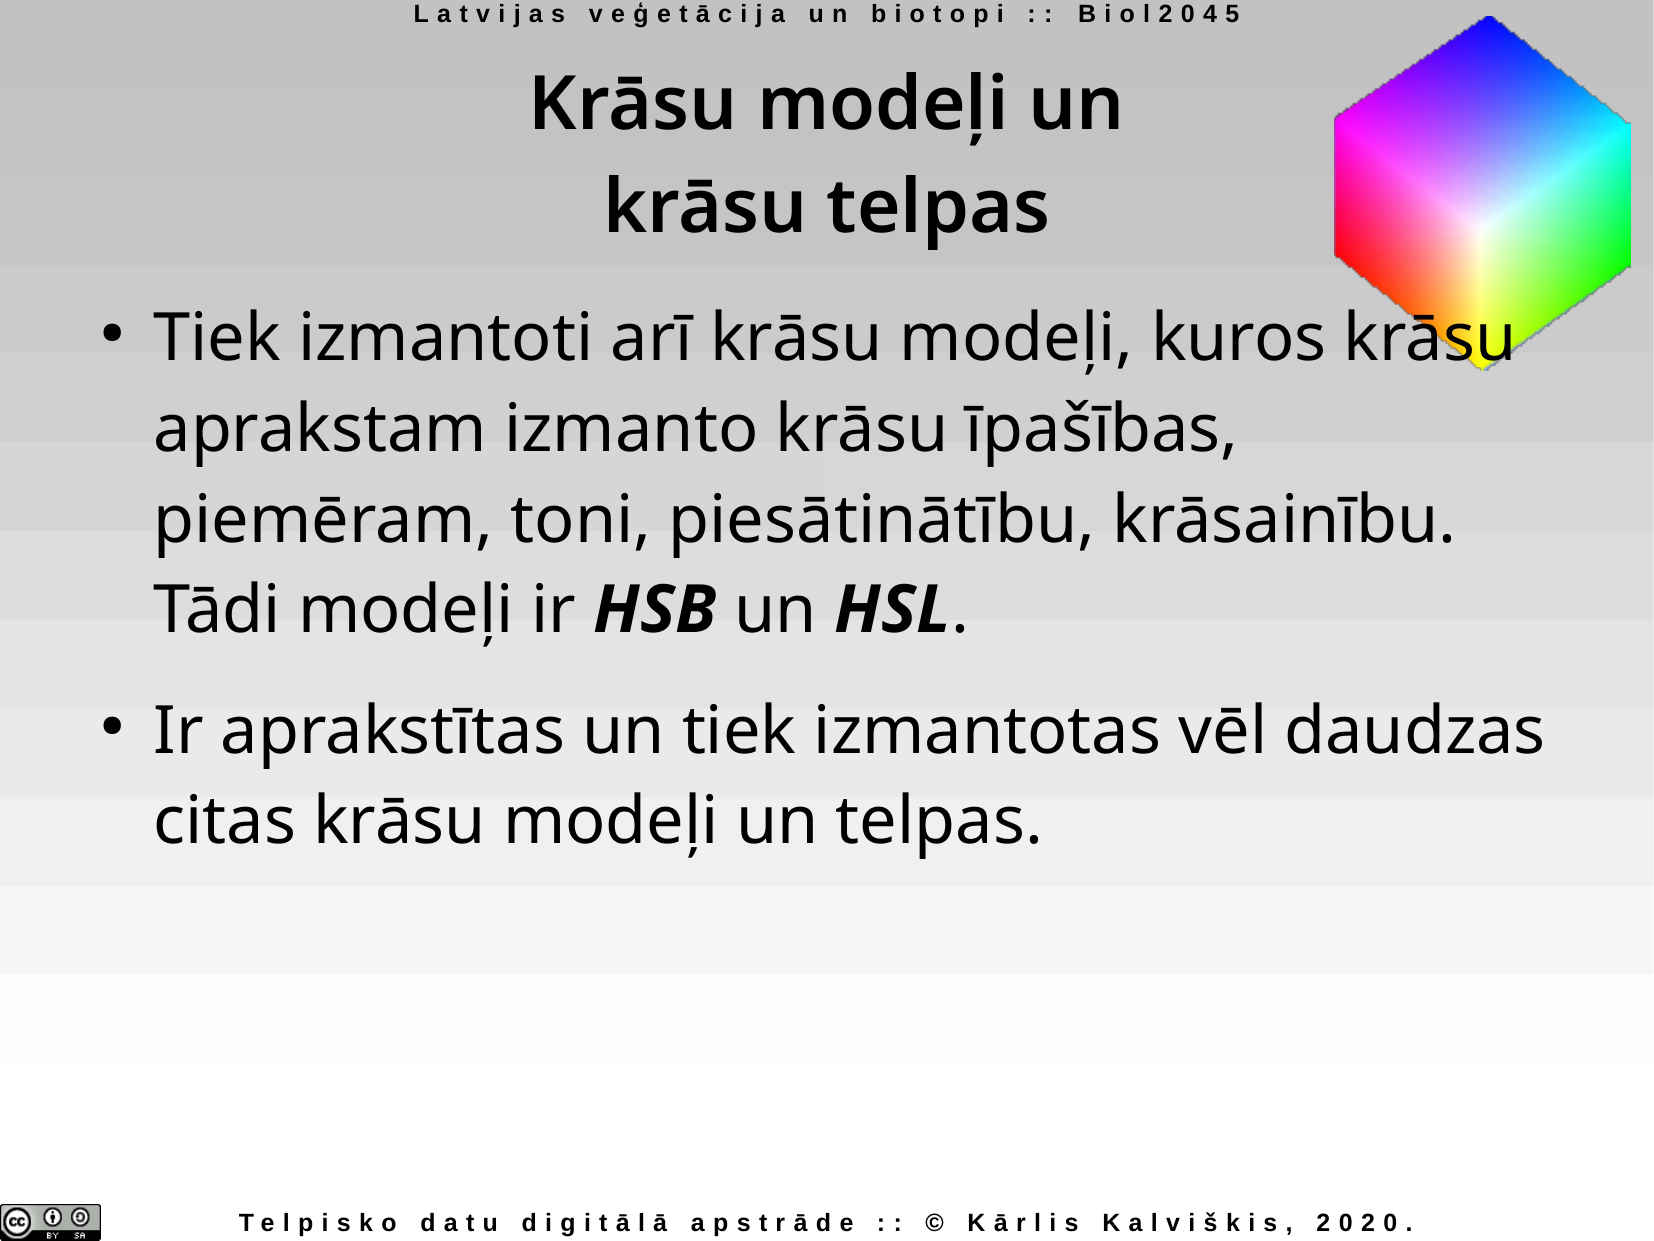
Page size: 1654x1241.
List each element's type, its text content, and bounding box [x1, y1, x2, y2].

picture [0, 0, 1654, 1241]
list Tiek izmantoti arī krāsu modeļi, kuros krāsu aprakstam izmanto krāsu īpašības, piemēram, toni, piesātinātību, krāsainību. Tādi modeļi ir HSB un HSL. Ir aprakstītas un tiek izmantotas vēl daudzas citas krāsu modeļi un telpas. [82, 289, 1571, 1113]
title Krāsu modeļi un krāsu telpas [29, 49, 1625, 258]
